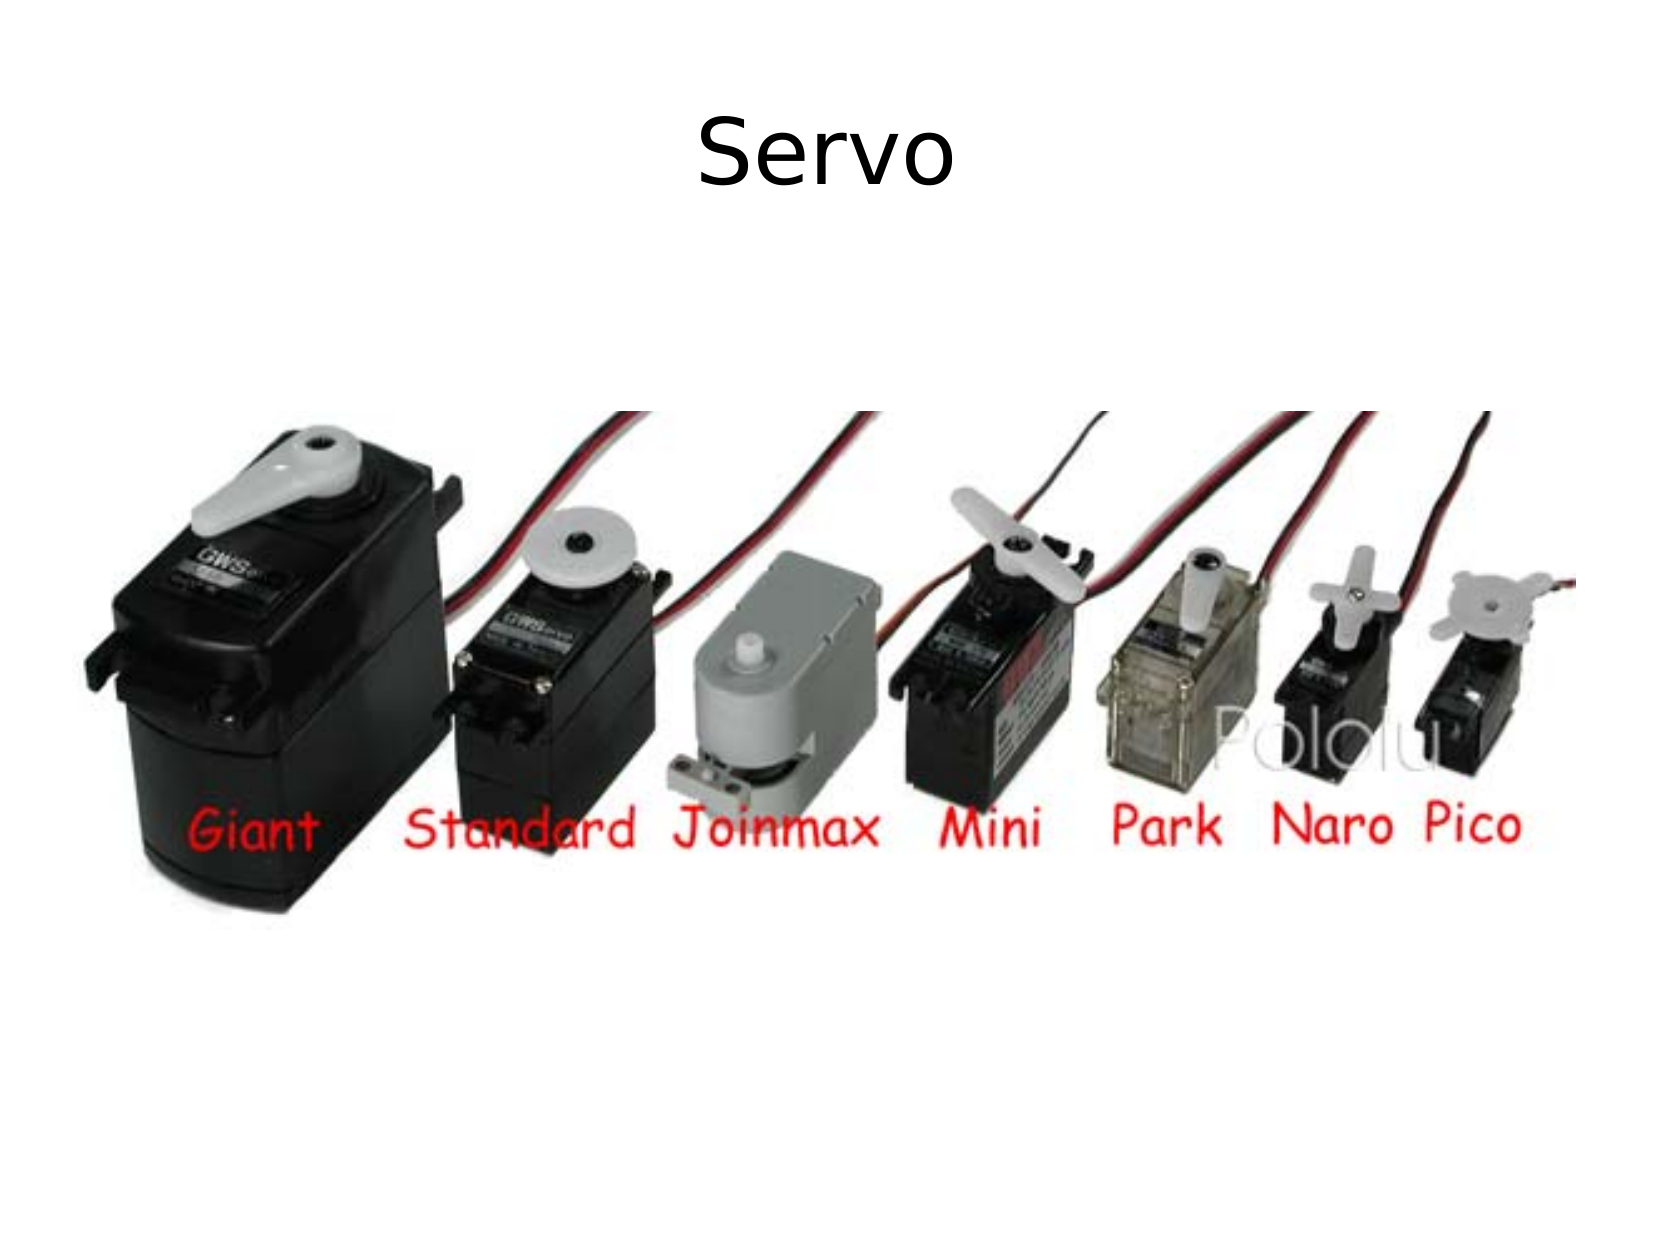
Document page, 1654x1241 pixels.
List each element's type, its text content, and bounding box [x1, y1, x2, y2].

title Servo [82, 49, 1571, 257]
picture [72, 411, 1576, 931]
